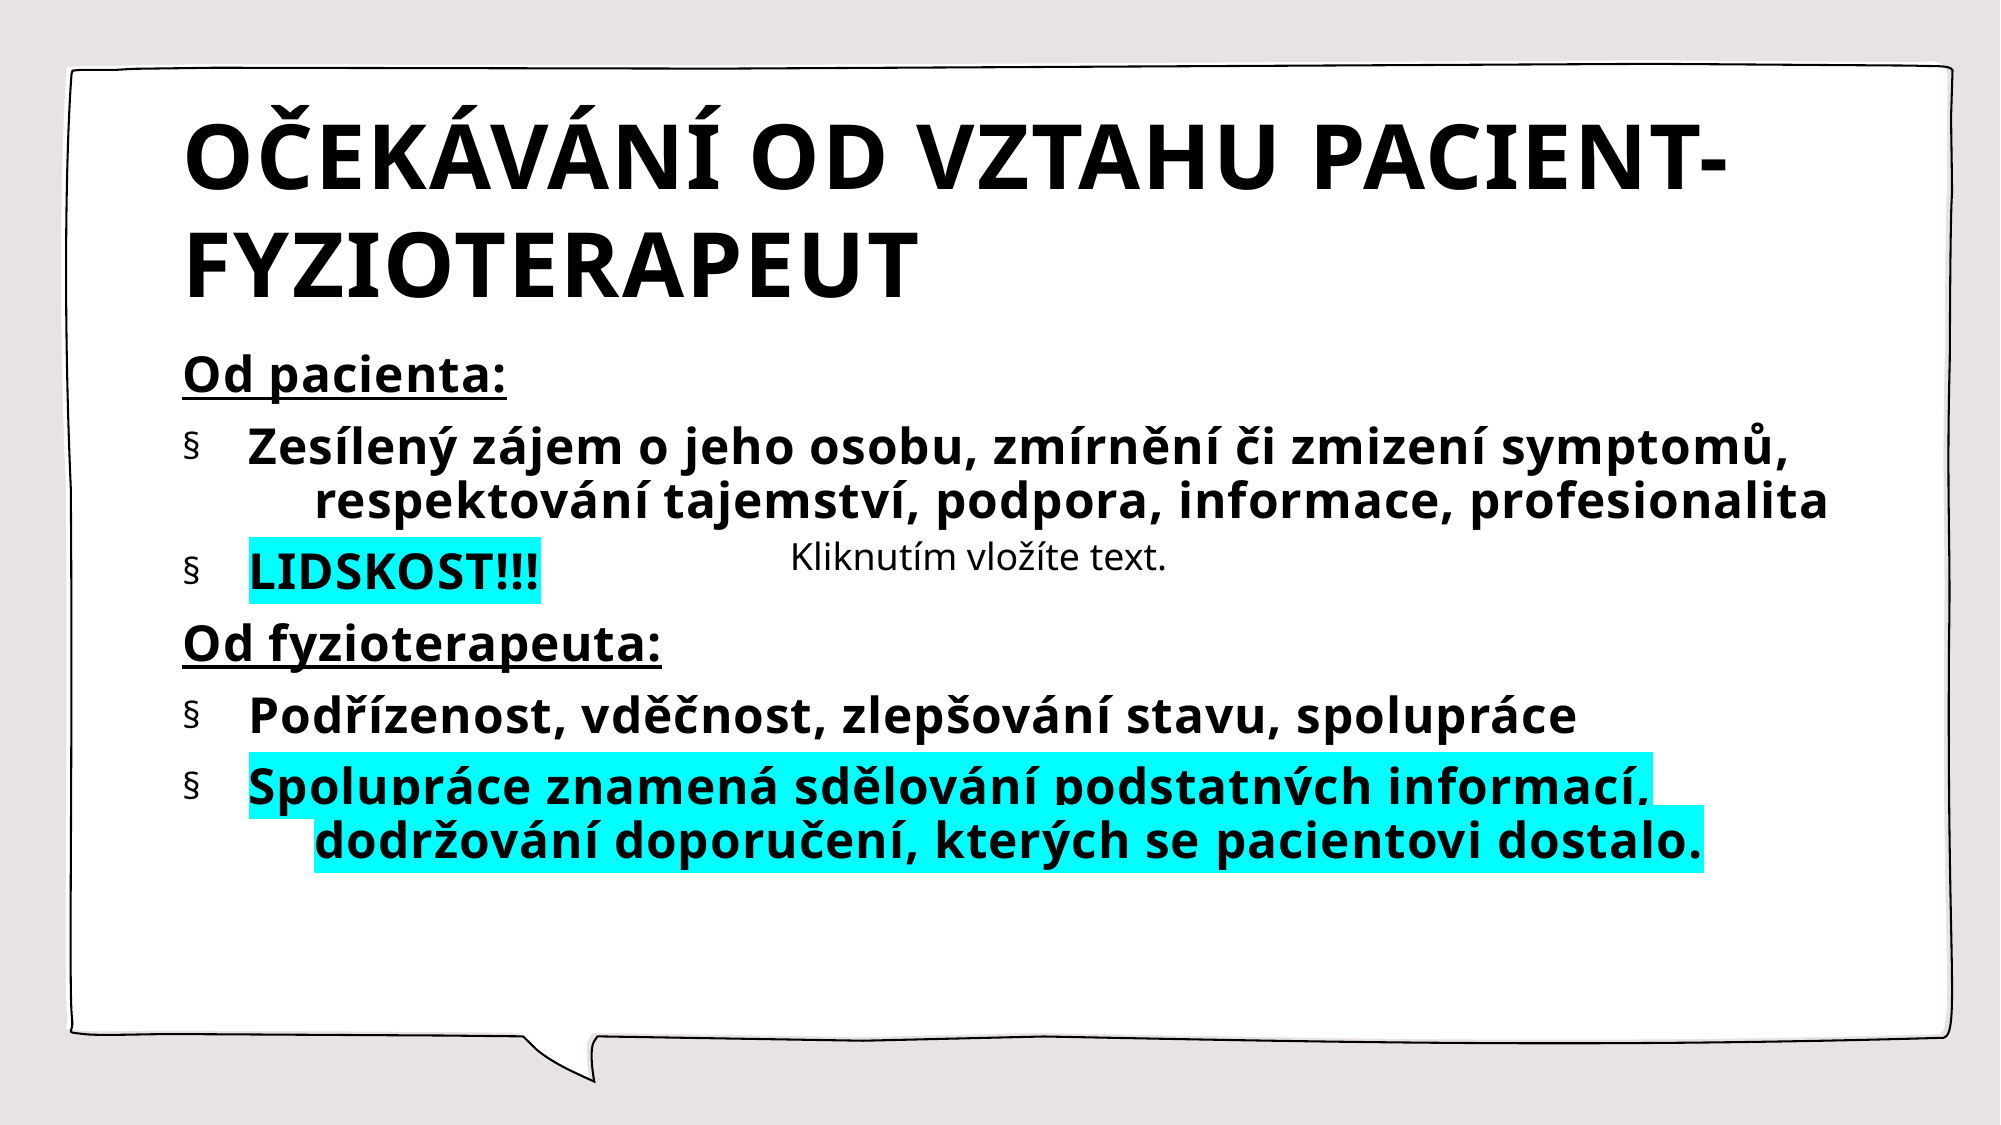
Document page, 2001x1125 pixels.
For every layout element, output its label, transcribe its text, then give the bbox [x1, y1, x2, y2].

text_box Kliknutím vložíte text. [774, 525, 1225, 586]
list Od pacienta: Zesílený zájem o jeho osobu, zmírnění či zmizení symptomů, respektování tajemství, podpora, informace, profesionalita LIDSKOST!!! Od fyzioterapeuta: Podřízenost, vděčnost, zlepšování stavu, spolupráce Spolupráce znamená sdělování podstatných informací, dodržování doporučení, kterých se pacientovi dostalo. [167, 342, 1863, 913]
title OČEKÁVÁNÍ OD VZTAHU PACIENT-FYZIOTERAPEUT [167, 91, 1863, 324]
